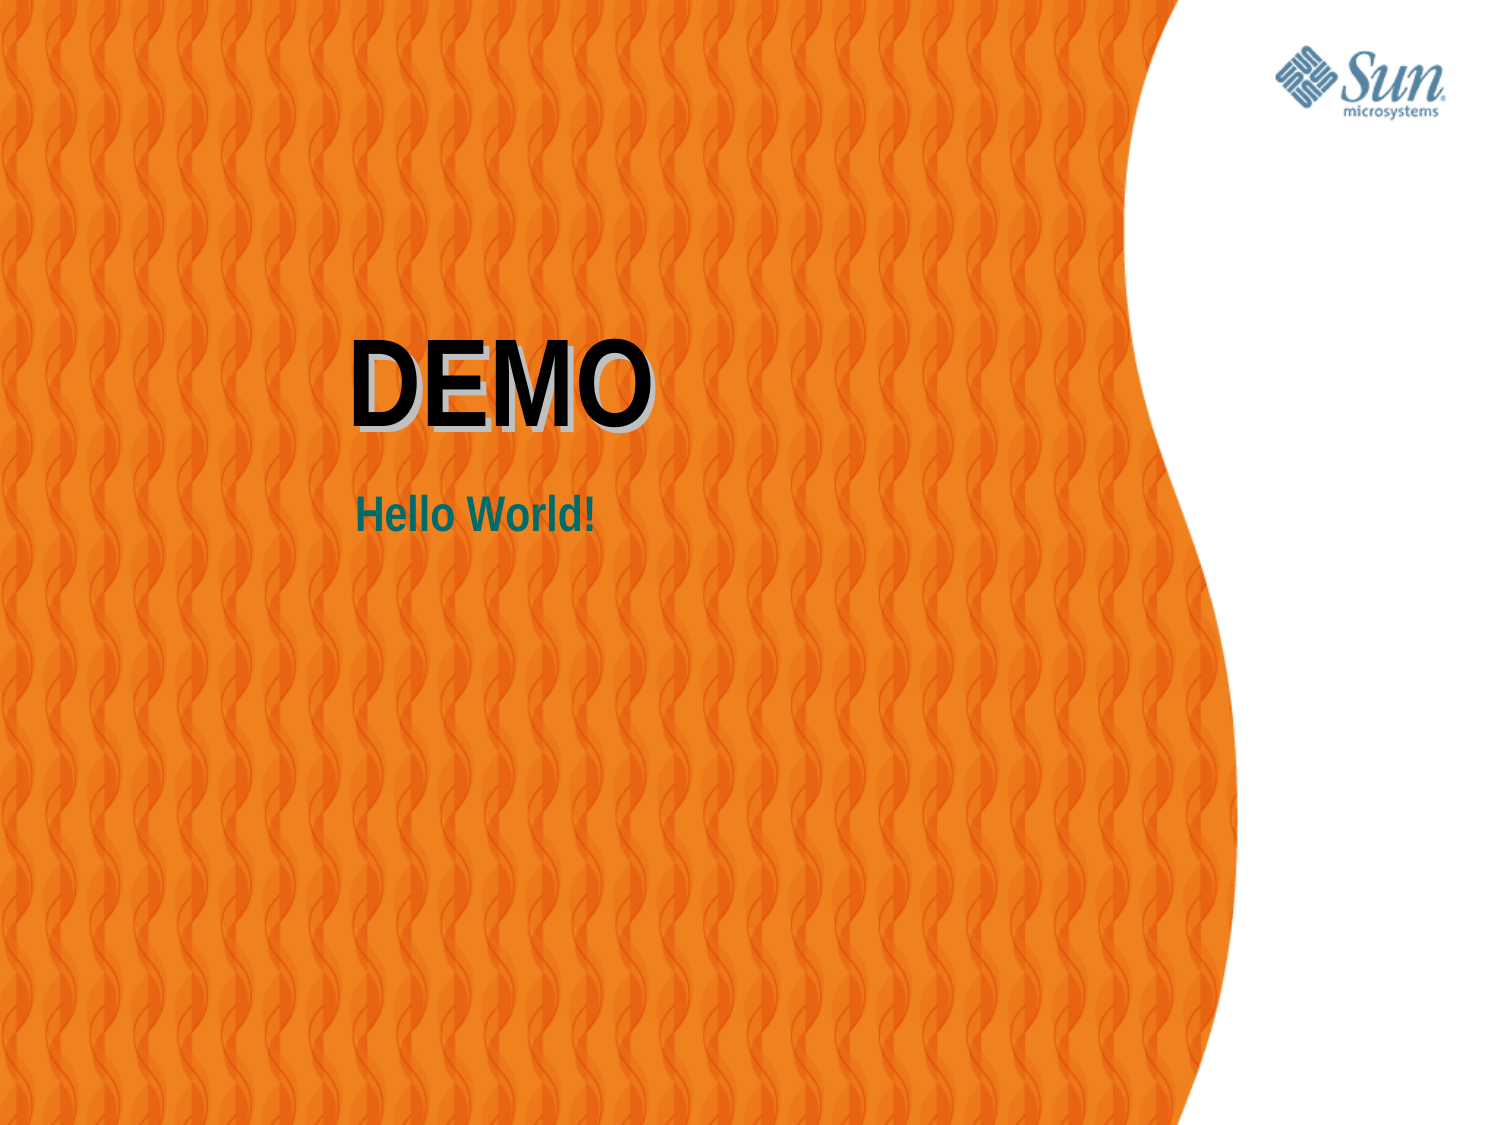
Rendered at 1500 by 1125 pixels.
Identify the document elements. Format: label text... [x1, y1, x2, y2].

text_box Hello World! [355, 492, 918, 549]
picture [0, 0, 1500, 1125]
list DEMO [332, 328, 843, 539]
